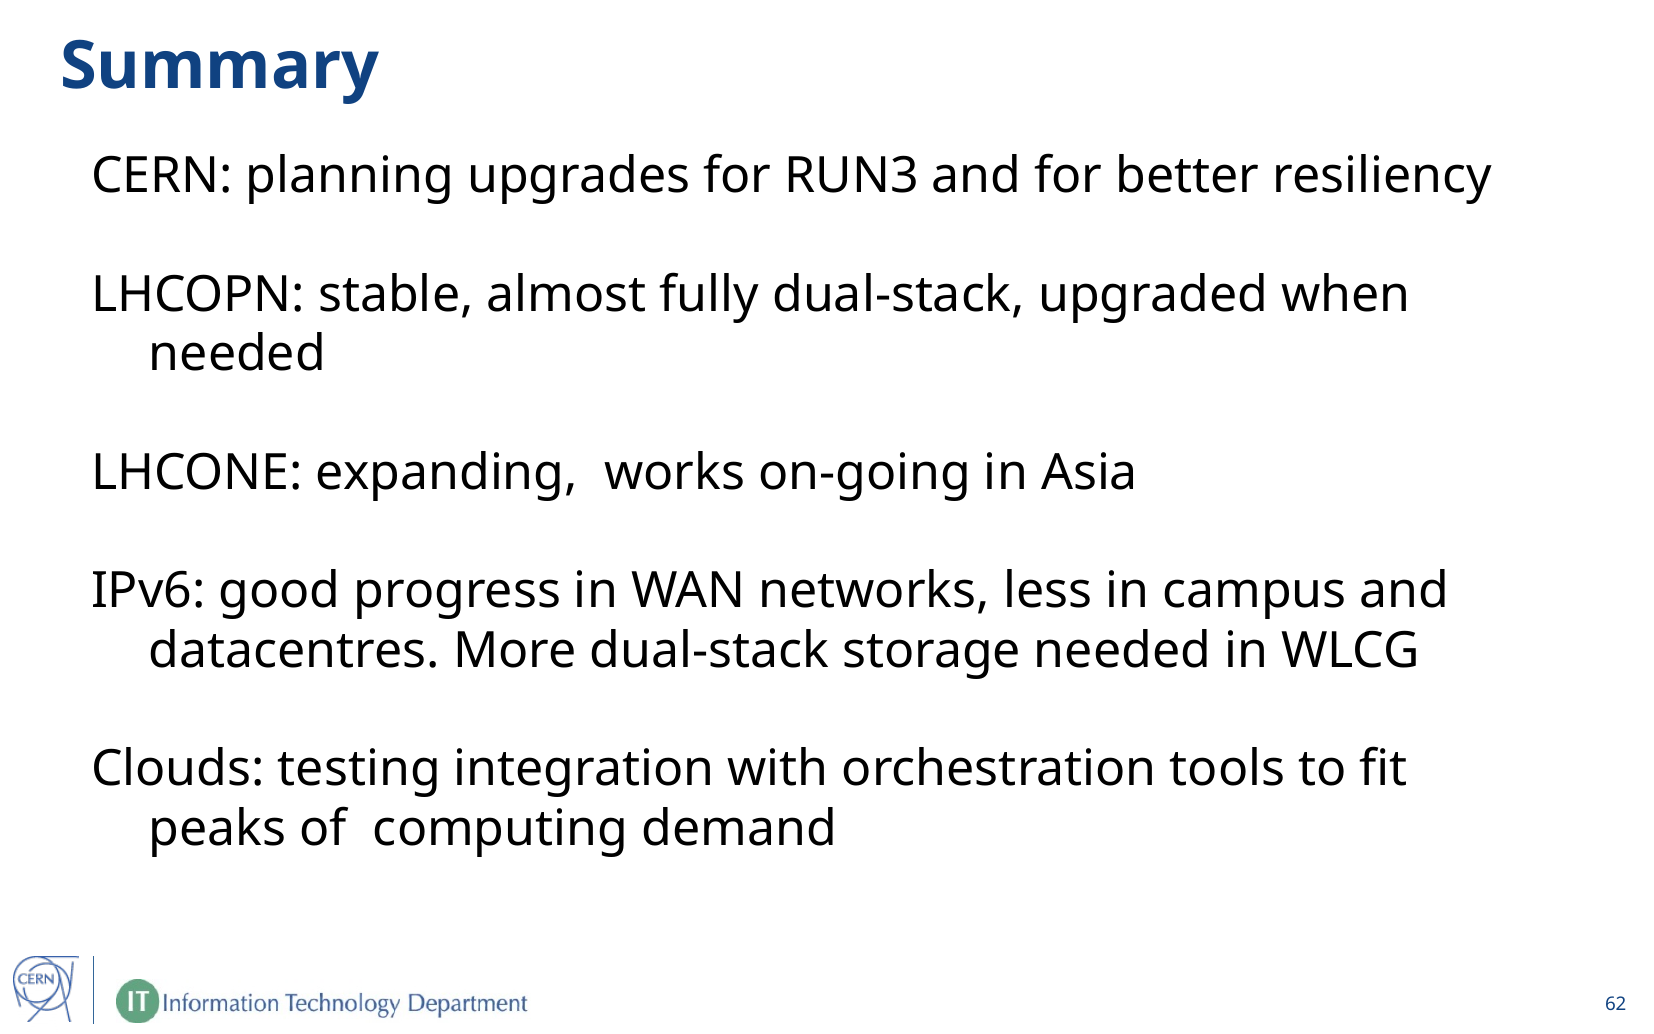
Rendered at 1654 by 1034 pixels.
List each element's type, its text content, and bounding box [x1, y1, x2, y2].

title Summary [60, 0, 1528, 138]
picture [13, 956, 76, 1032]
text_box CERN: planning upgrades for RUN3 and for better resiliency LHCOPN: stable, almost fully dual-stack, upgraded when needed LHCONE: expanding, works on-going in Asia IPv6: good progress in WAN networks, less in campus and datacentres. More dual-stack storage needed in WLCG Clouds: testing integration with orchestration tools to fit peaks of computing demand [76, 137, 1541, 1034]
